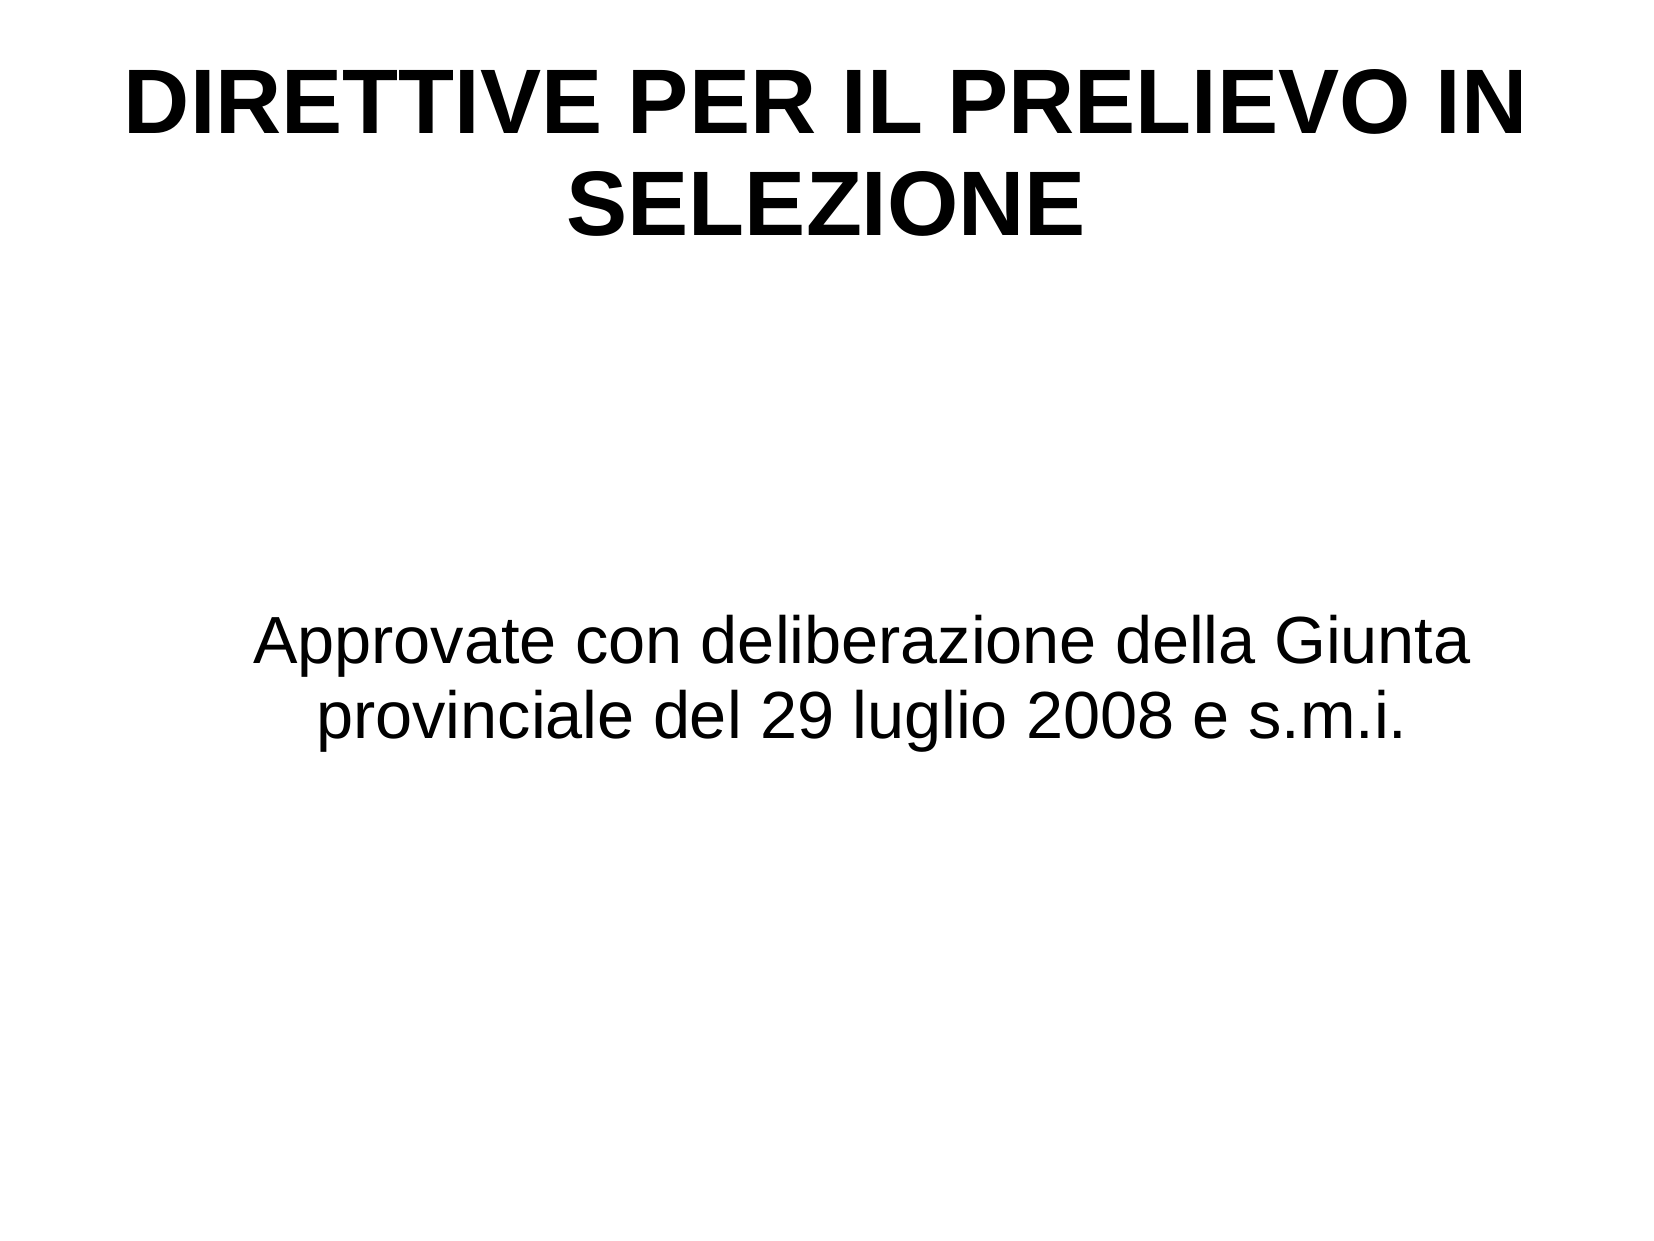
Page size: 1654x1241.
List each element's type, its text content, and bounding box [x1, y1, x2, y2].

title DIRETTIVE PER IL PRELIEVO IN SELEZIONE [82, 49, 1571, 257]
list Approvate con deliberazione della Giunta provinciale del 29 luglio 2008 e s.m.i. [82, 290, 1571, 1109]
